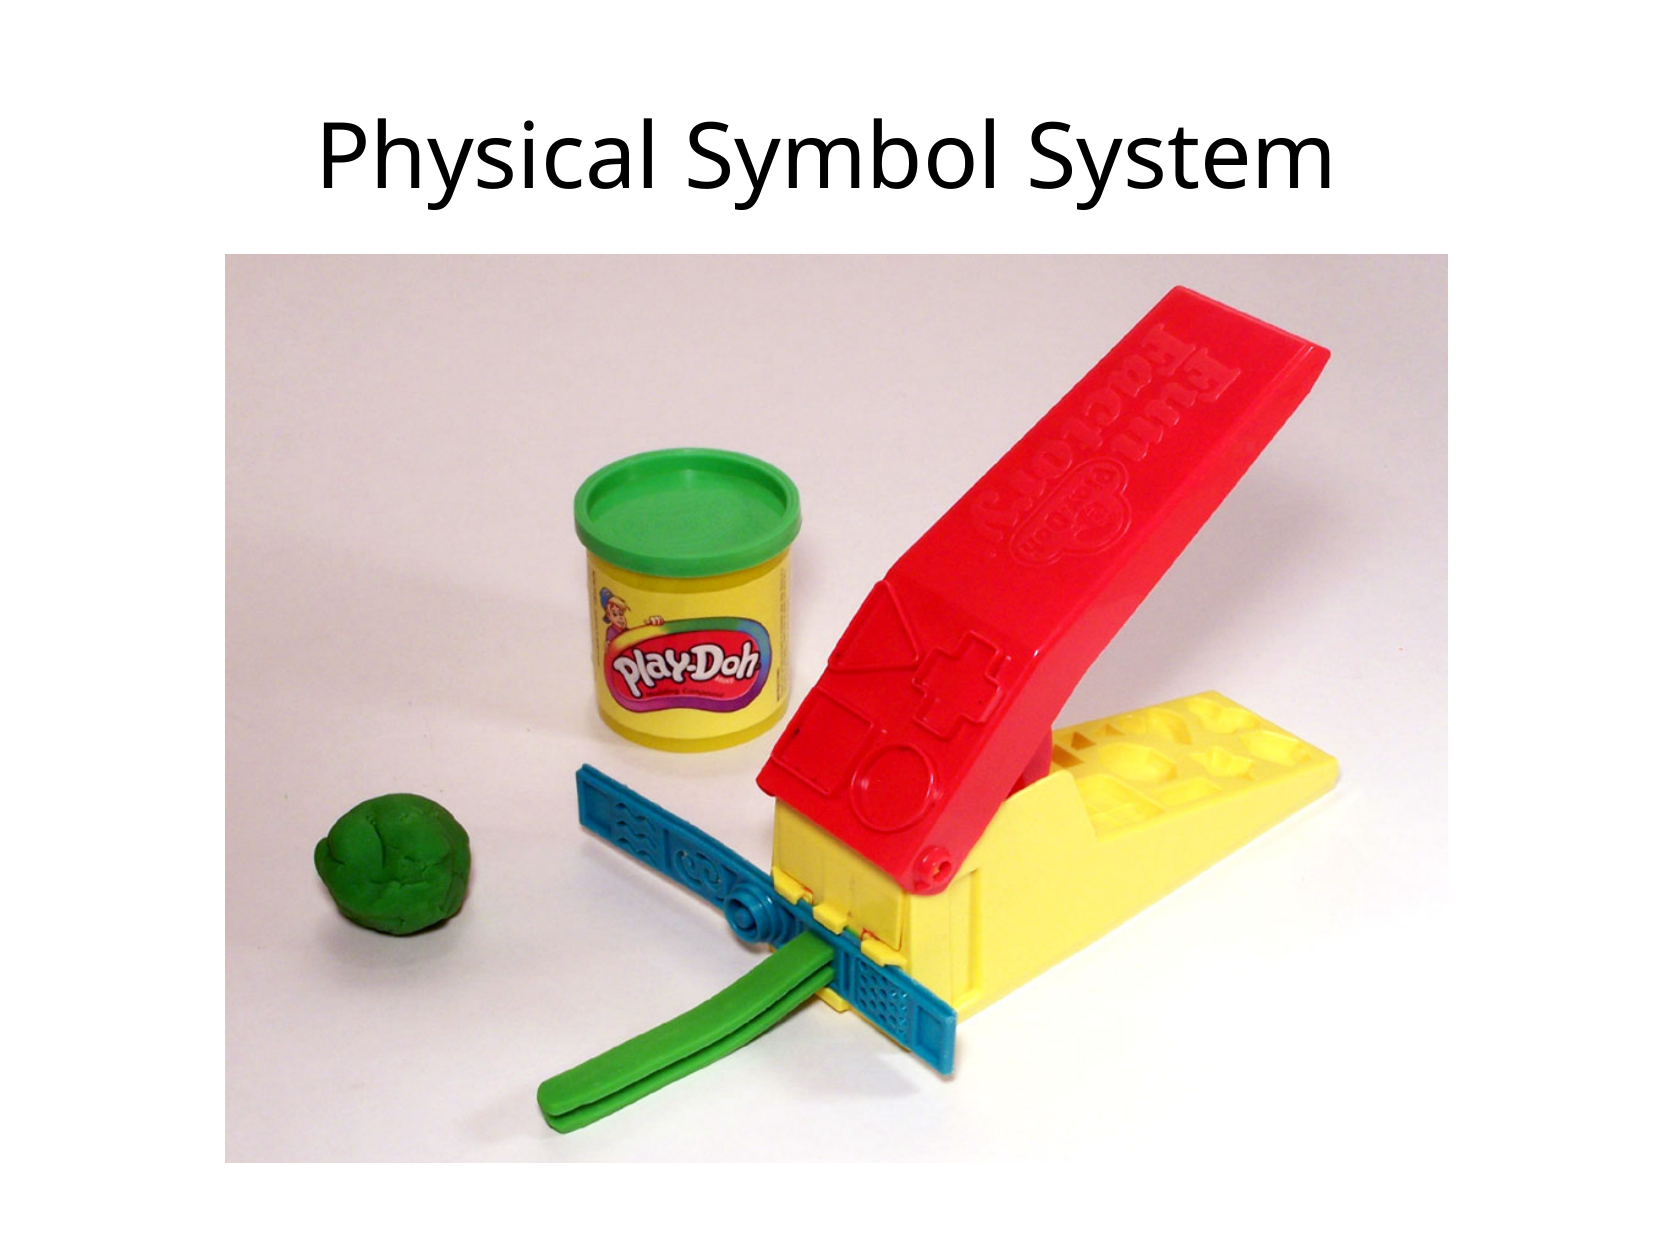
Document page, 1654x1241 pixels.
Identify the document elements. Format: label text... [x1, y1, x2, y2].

picture [225, 254, 1448, 1163]
title Physical Symbol System [82, 49, 1571, 257]
